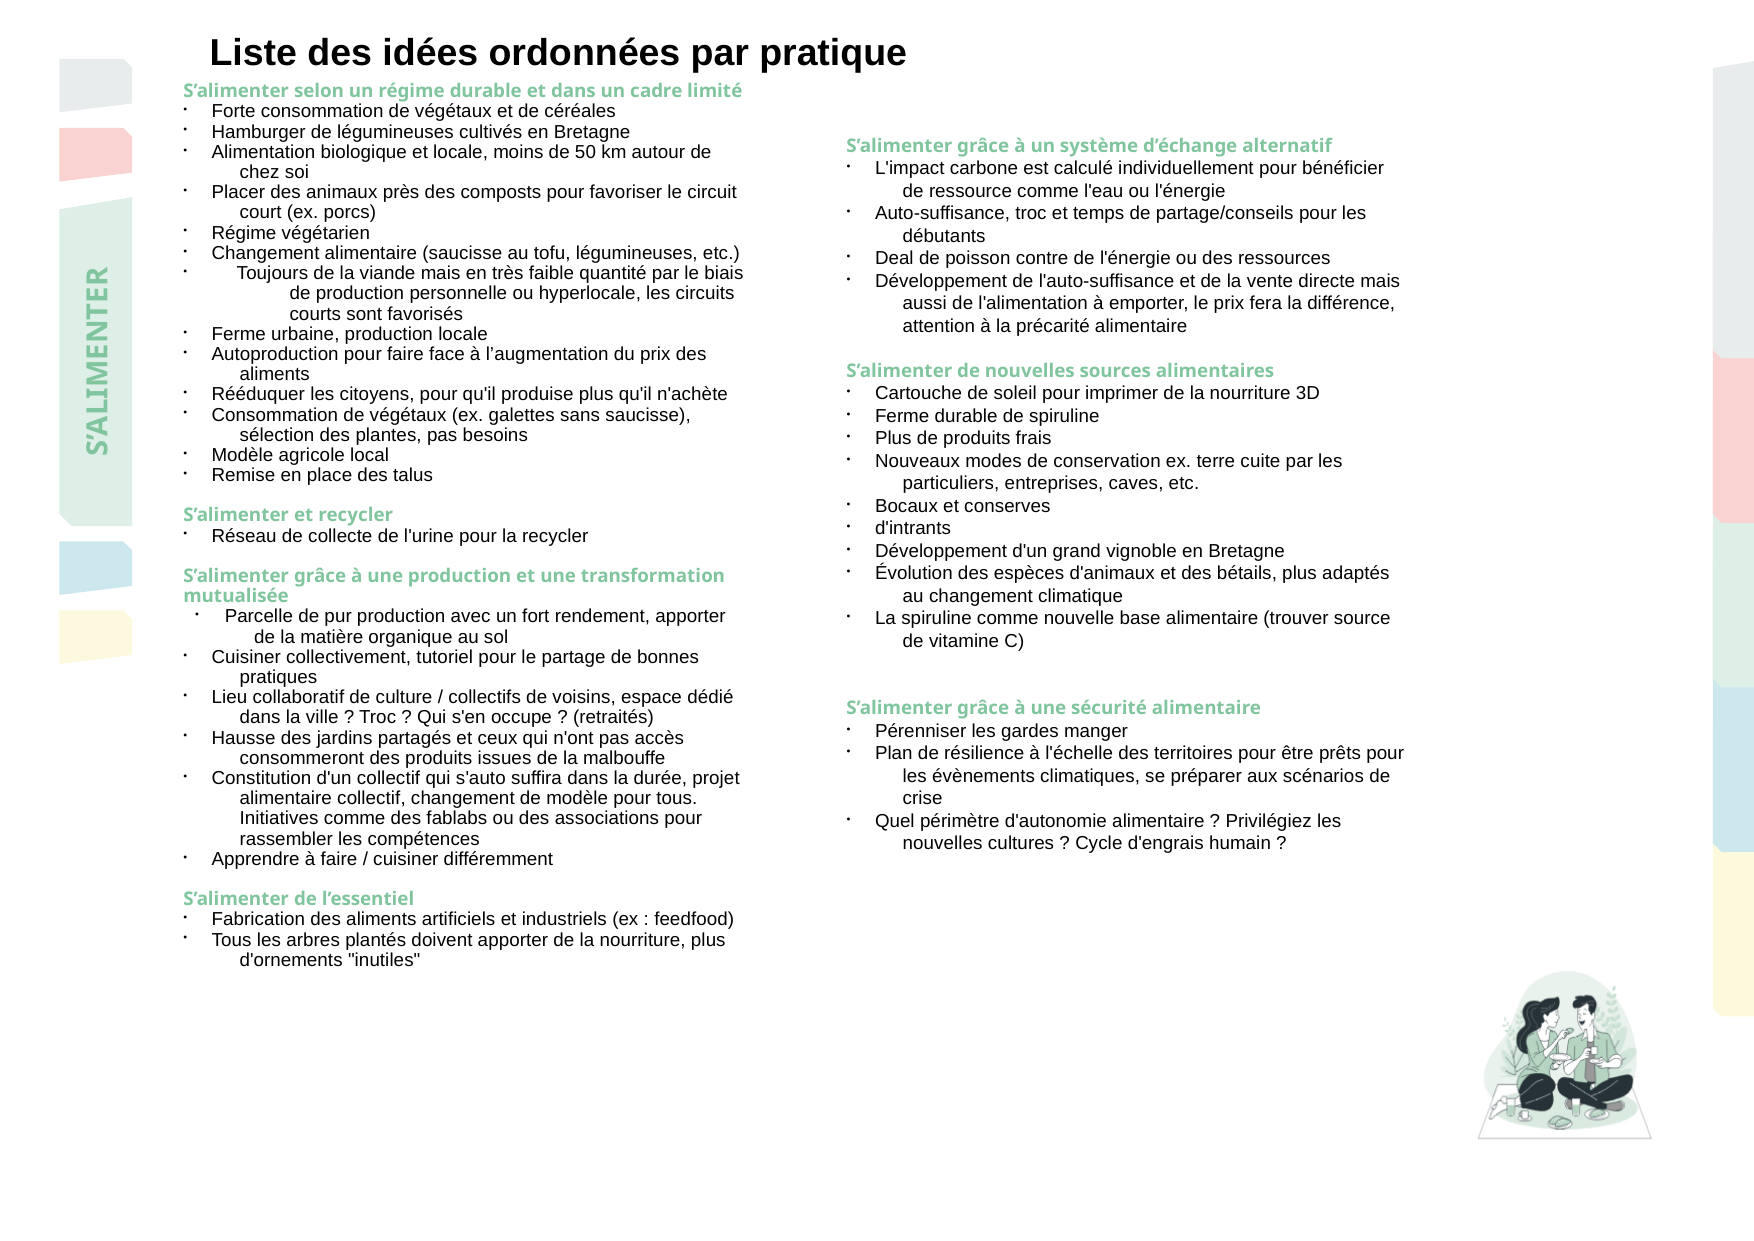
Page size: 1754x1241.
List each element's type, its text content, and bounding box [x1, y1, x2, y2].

picture [1450, 922, 1673, 1194]
text_box [59, 541, 133, 595]
text_box [59, 127, 133, 182]
text_box [1712, 61, 1754, 1017]
text_box Liste des idées ordonnées par pratique [195, 21, 992, 78]
text_box S’alimenter grâce à un système d’échange alternatif L'impact carbone est calculé individuellement pour bénéficier de ressource comme l'eau ou l'énergie Auto-suffisance, troc et temps de partage/conseils pour les débutants Deal de poisson contre de l'énergie ou des ressources Développement de l'auto-suffisance et de la vente directe mais aussi de l'alimentation à emporter, le prix fera la différence, attention à la précarité alimentaire S’alimenter de nouvelles sources alimentaires Cartouche de soleil pour imprimer de la nourriture 3D Ferme durable de spiruline Plus de produits frais Nouveaux modes de conservation ex. terre cuite par les particuliers, entreprises, caves, etc. Bocaux et conserves d'intrants Développement d'un grand vignoble en Bretagne Évolution des espèces d'animaux et des bétails, plus adaptés au changement climatique La spiruline comme nouvelle base alimentaire (trouver source de vitamine C) S’alimenter grâce à une sécurité alimentaire Pérenniser les gardes manger Plan de résilience à l'échelle des territoires pour être prêts pour les évènements climatiques, se préparer aux scénarios de crise Quel périmètre d'autonomie alimentaire ? Privilégiez les nouvelles cultures ? Cycle d'engrais humain ? [832, 81, 1422, 1060]
text_box S’ALIMENTER [59, 197, 133, 527]
text_box [59, 610, 133, 664]
text_box S’alimenter selon un régime durable et dans un cadre limité Forte consommation de végétaux et de céréales Hamburger de légumineuses cultivés en Bretagne Alimentation biologique et locale, moins de 50 km autour de chez soi Placer des animaux près des composts pour favoriser le circuit court (ex. porcs) Régime végétarien Changement alimentaire (saucisse au tofu, légumineuses, etc.) Toujours de la viande mais en très faible quantité par le biais de production personnelle ou hyperlocale, les circuits courts sont favorisés Ferme urbaine, production locale Autoproduction pour faire face à l’augmentation du prix des aliments Rééduquer les citoyens, pour qu'il produise plus qu'il n'achète Consommation de végétaux (ex. galettes sans saucisse), sélection des plantes, pas besoins Modèle agricole local Remise en place des talus S’alimenter et recycler Réseau de collecte de l'urine pour la recycler S’alimenter grâce à une production et une transformation mutualisée Parcelle de pur production avec un fort rendement, apporter de la matière organique au sol Cuisiner collectivement, tutoriel pour le partage de bonnes pratiques Lieu collaboratif de culture / collectifs de voisins, espace dédié dans la ville ? Troc ? Qui s'en occupe ? (retraités) Hausse des jardins partagés et ceux qui n'ont pas accès consommeront des produits issues de la malbouffe Constitution d'un collectif qui s'auto suffira dans la durée, projet alimentaire collectif, changement de modèle pour tous. Initiatives comme des fablabs ou des associations pour rassembler les compétences Apprendre à faire / cuisiner différemment S’alimenter de l’essentiel Fabrication des aliments artificiels et industriels (ex : feedfood) Tous les arbres plantés doivent apporter de la nourriture, plus d'ornements "inutiles" [169, 74, 759, 1053]
text_box [59, 58, 133, 113]
